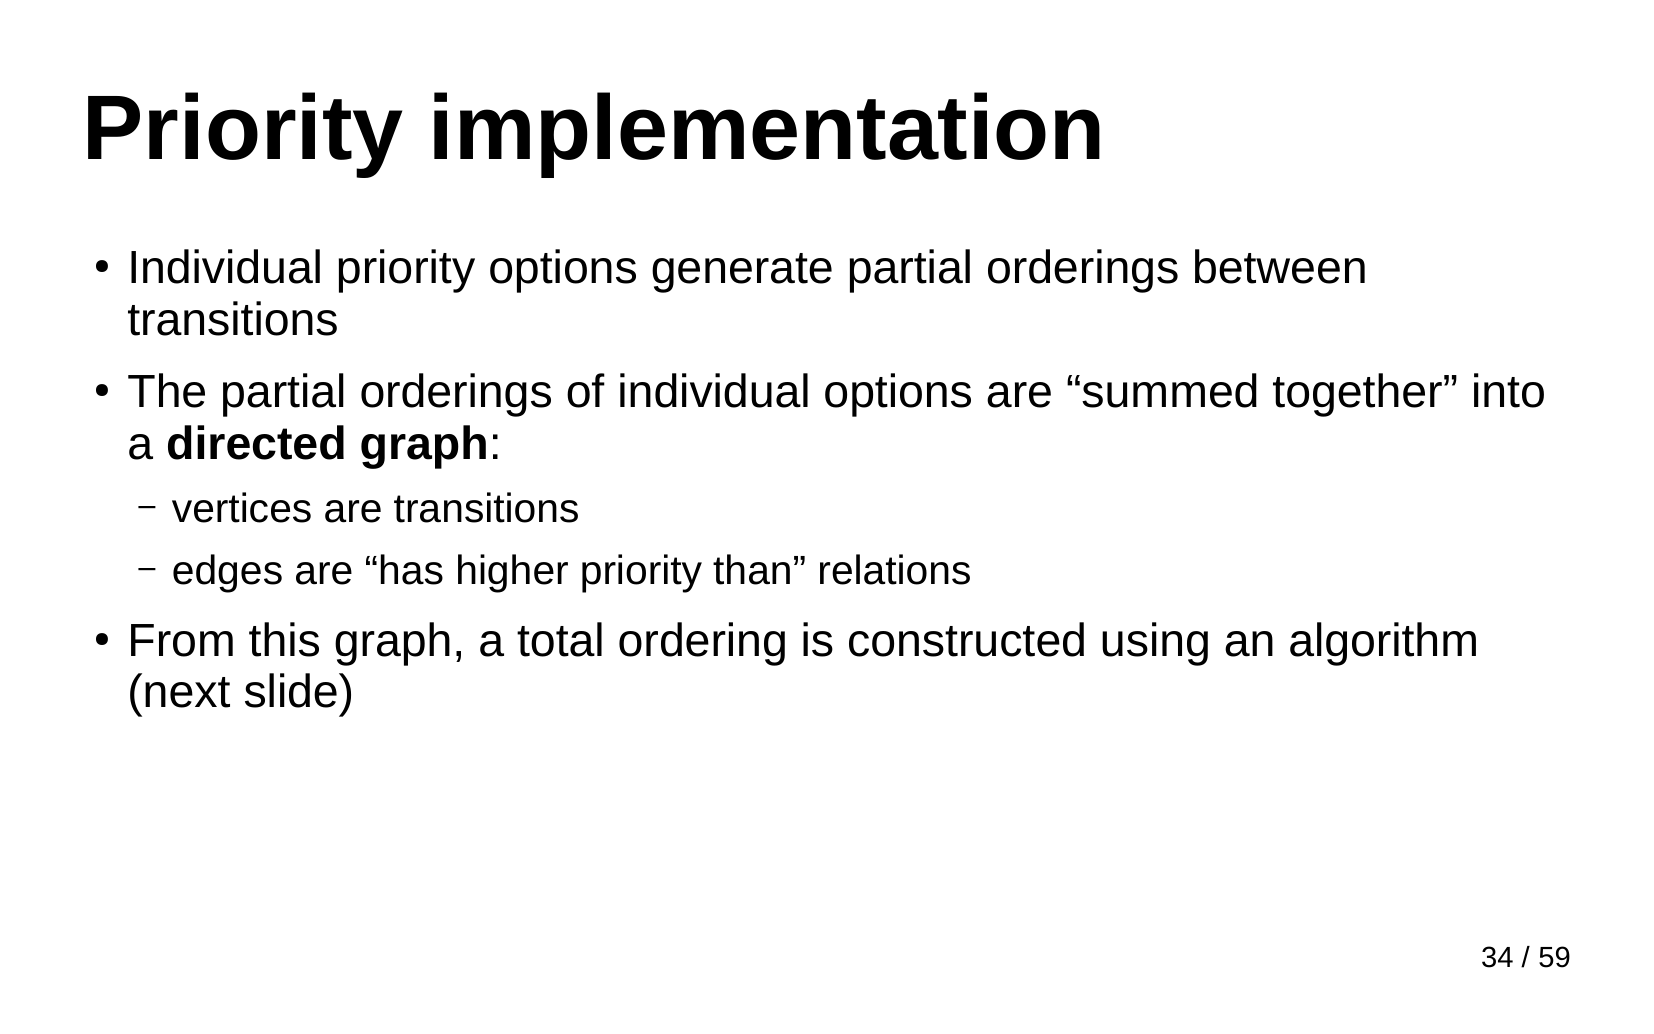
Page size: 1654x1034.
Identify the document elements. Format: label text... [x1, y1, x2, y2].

title Priority implementation [82, 41, 1571, 214]
list Individual priority options generate partial orderings between transitions The partial orderings of individual options are “summed together” into a directed graph: vertices are transitions edges are “has higher priority than” relations From this graph, a total ordering is constructed using an algorithm (next slide) [82, 241, 1571, 721]
